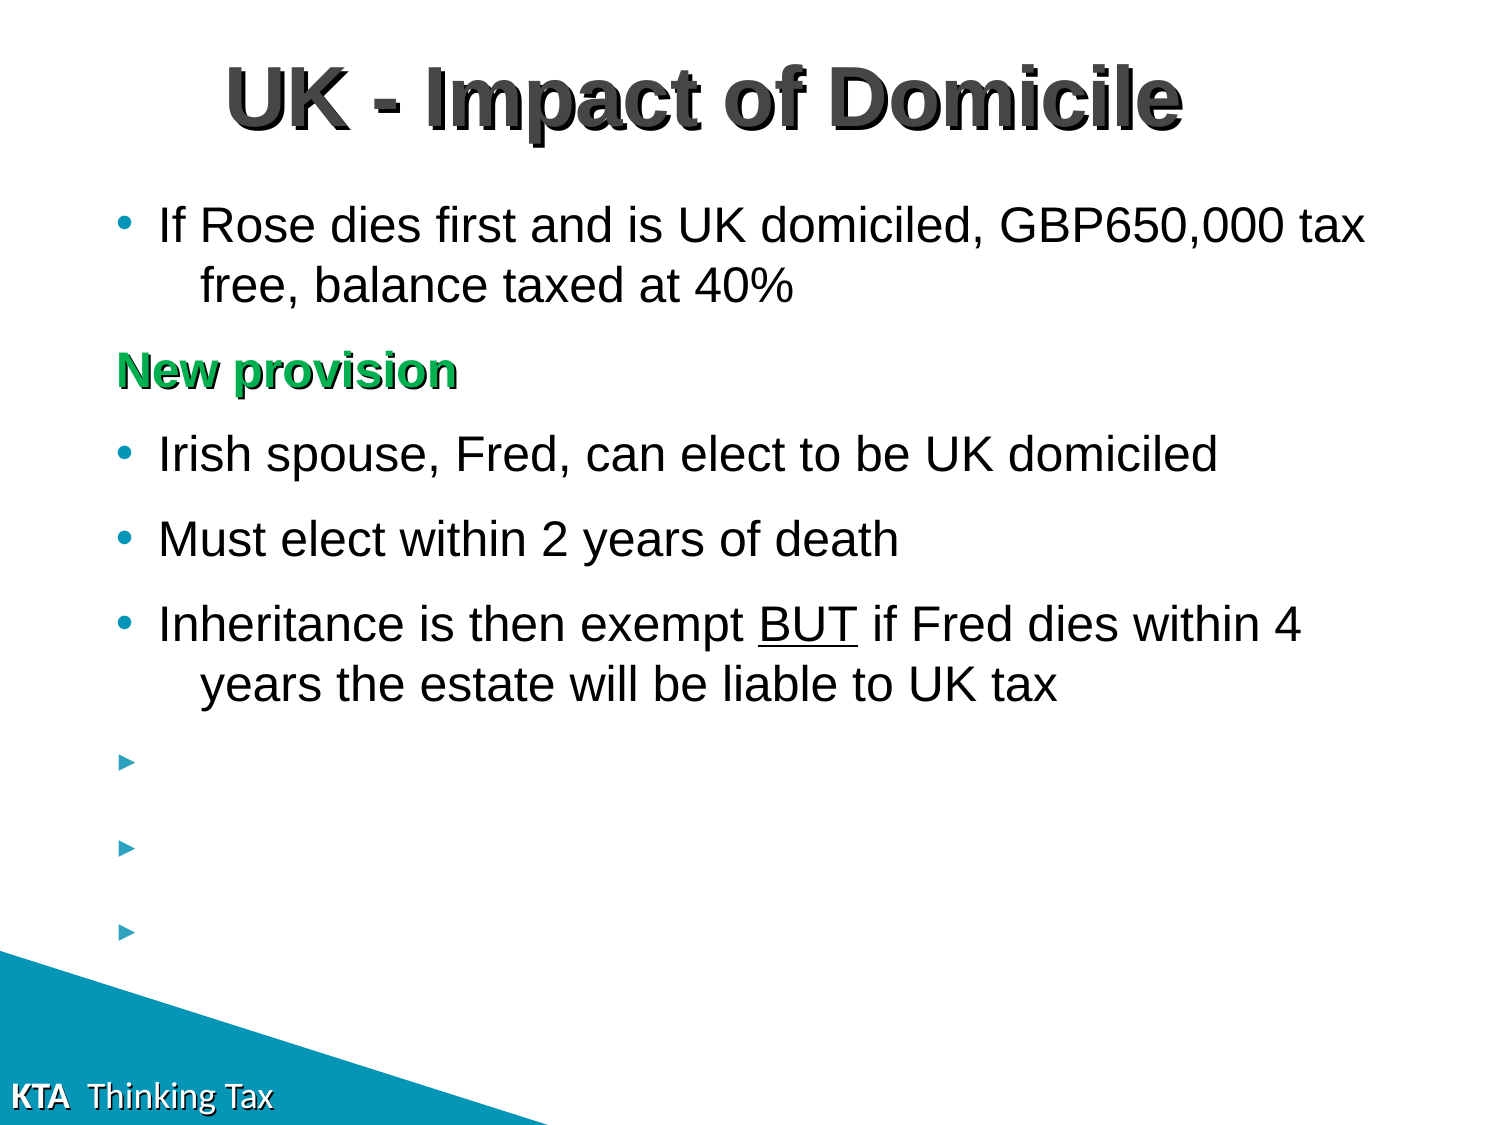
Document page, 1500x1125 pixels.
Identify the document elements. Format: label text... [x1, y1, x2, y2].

list If Rose dies first and is UK domiciled, GBP650,000 tax free, balance taxed at 40% New provision Irish spouse, Fred, can elect to be UK domiciled Must elect within 2 years of death Inheritance is then exempt BUT if Fred dies within 4 years the estate will be liable to UK tax [64, 184, 1388, 758]
title UK - Impact of Domicile [41, 0, 1392, 187]
